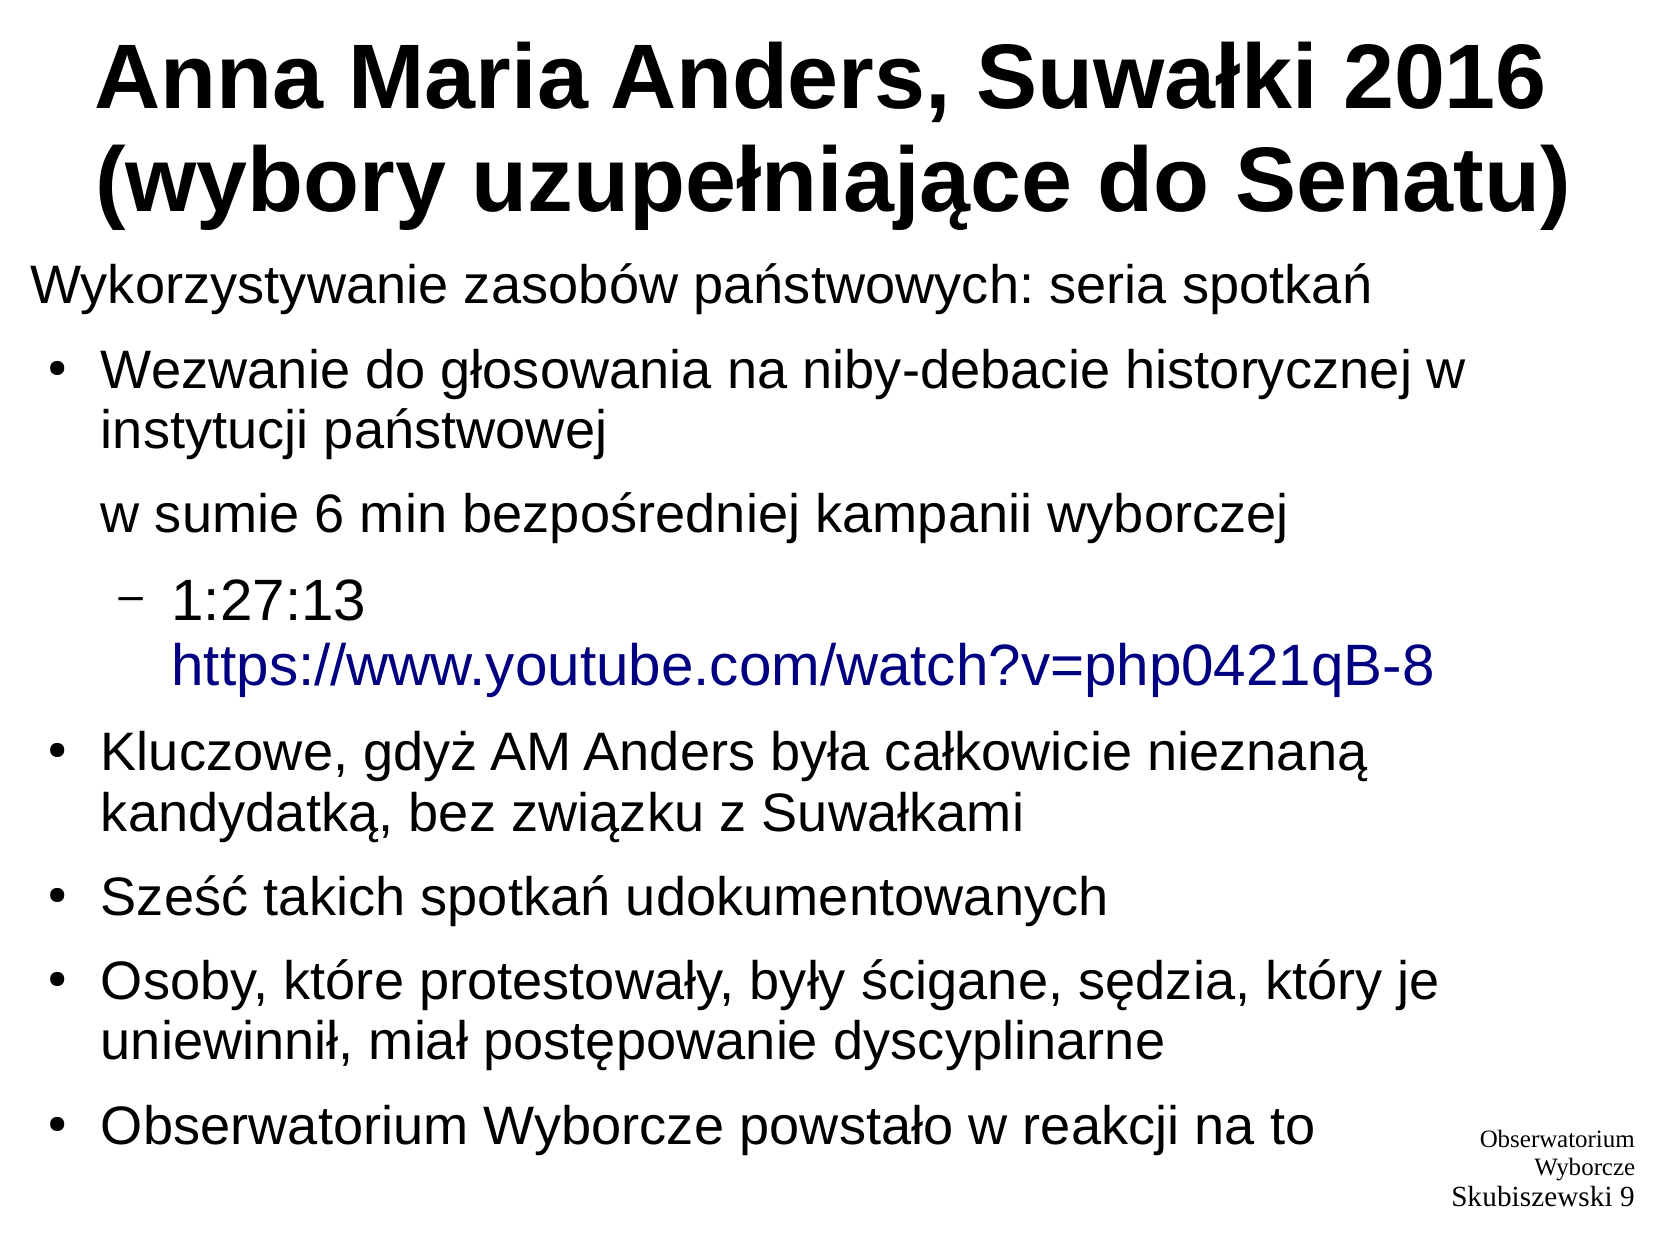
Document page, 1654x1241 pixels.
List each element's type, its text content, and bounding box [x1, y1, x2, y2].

title Anna Maria Anders, Suwałki 2016 (wybory uzupełniające do Senatu) [90, 25, 1579, 231]
list Wykorzystywanie zasobów państwowych: seria spotkań Wezwanie do głosowania na niby-debacie historycznej w instytucji państwowej w sumie 6 min bezpośredniej kampanii wyborczej 1:27:13 https://www.youtube.com/watch?v=php0421qB-8 Kluczowe, gdyż AM Anders była całkowicie nieznaną kandydatką, bez związku z Suwałkami Sześć takich spotkań udokumentowanych Osoby, które protestowały, były ścigane, sędzia, który je uniewinnił, miał postępowanie dyscyplinarne Obserwatorium Wyborcze powstało w reakcji na to [30, 255, 1583, 1186]
